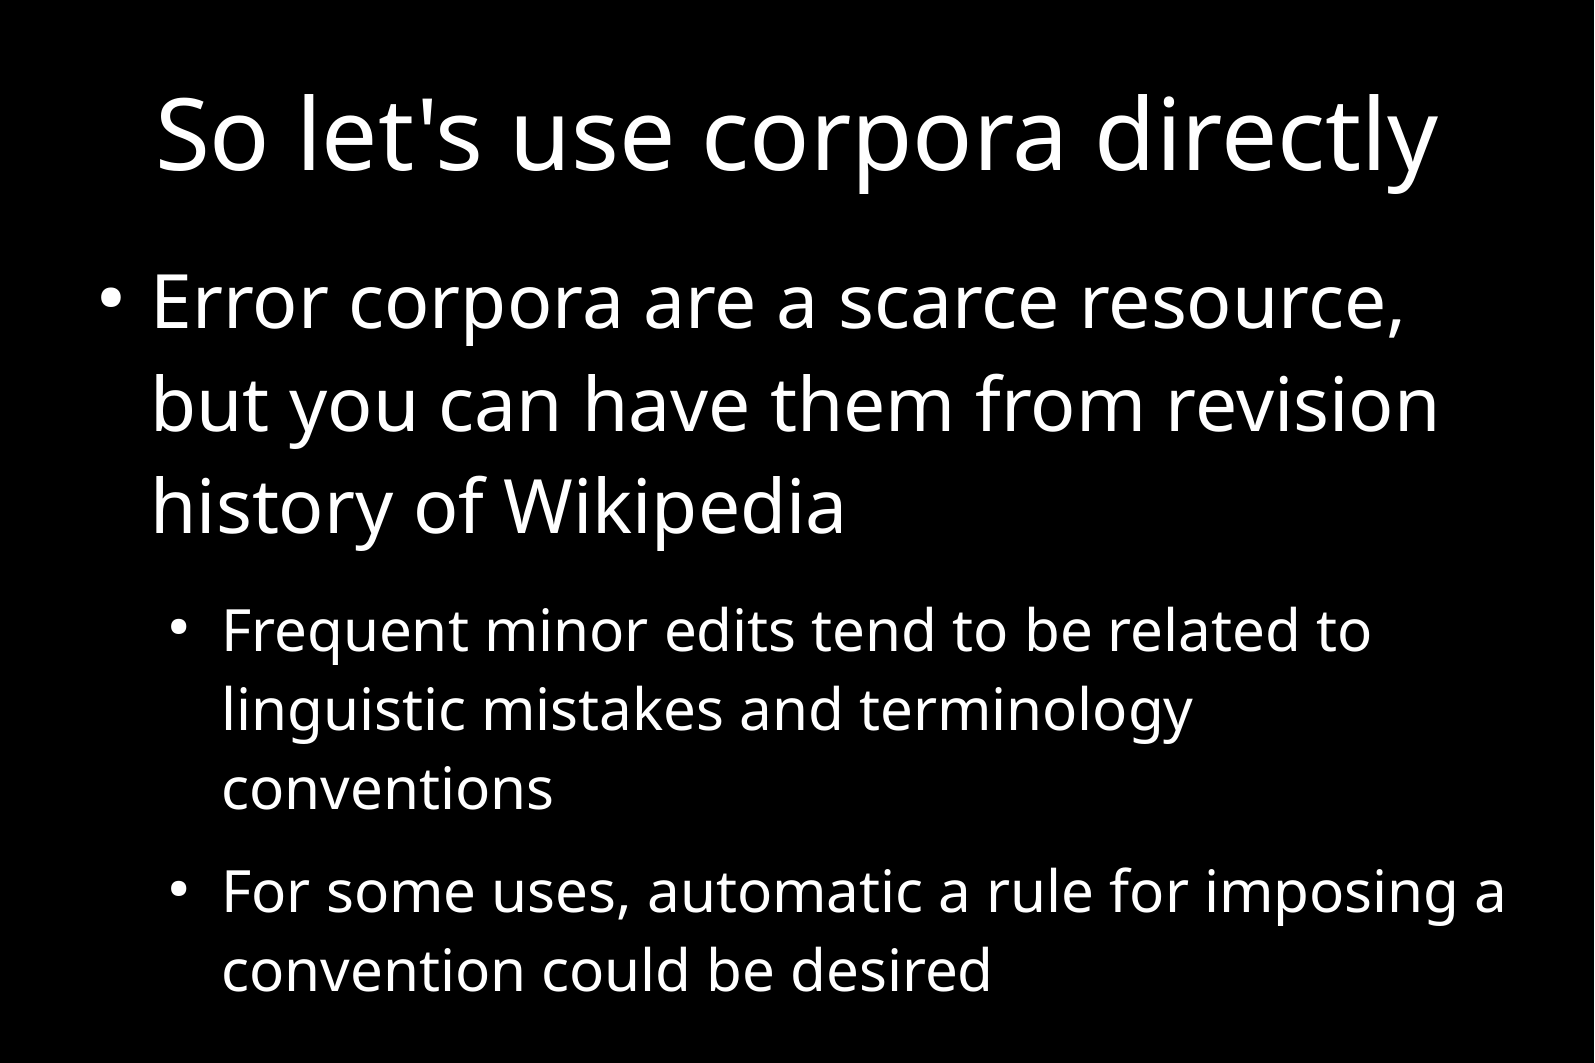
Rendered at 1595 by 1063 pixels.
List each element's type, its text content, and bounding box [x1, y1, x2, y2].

list Error corpora are a scarce resource, but you can have them from revision history of Wikipedia Frequent minor edits tend to be related to linguistic mistakes and terminology conventions For some uses, automatic a rule for imposing a convention could be desired [79, 248, 1515, 936]
title So let's use corpora directly [79, 49, 1515, 213]
